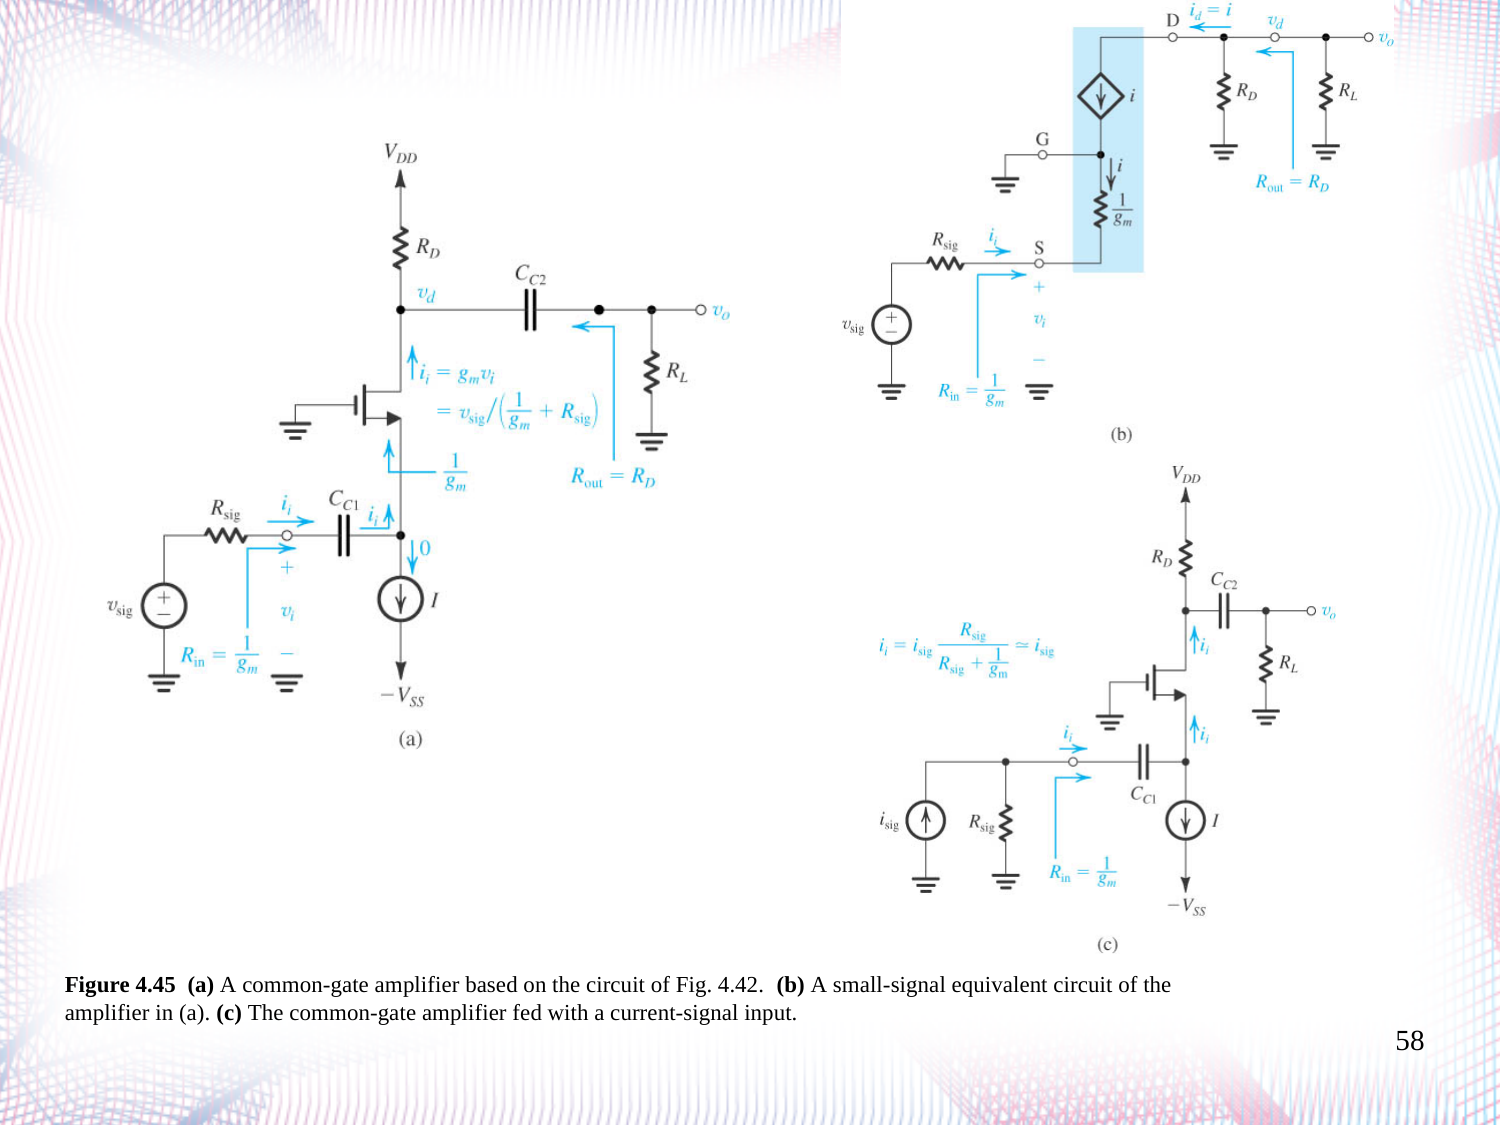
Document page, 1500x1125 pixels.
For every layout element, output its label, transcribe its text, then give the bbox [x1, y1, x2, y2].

text_box Figure 4.45 (a) A common-gate amplifier based on the circuit of Fig. 4.42. (b) A small-signal equivalent circuit of the amplifier in (a). (c) The common-gate amplifier fed with a current-signal input. [49, 962, 1213, 1033]
picture [0, 0, 1500, 1125]
